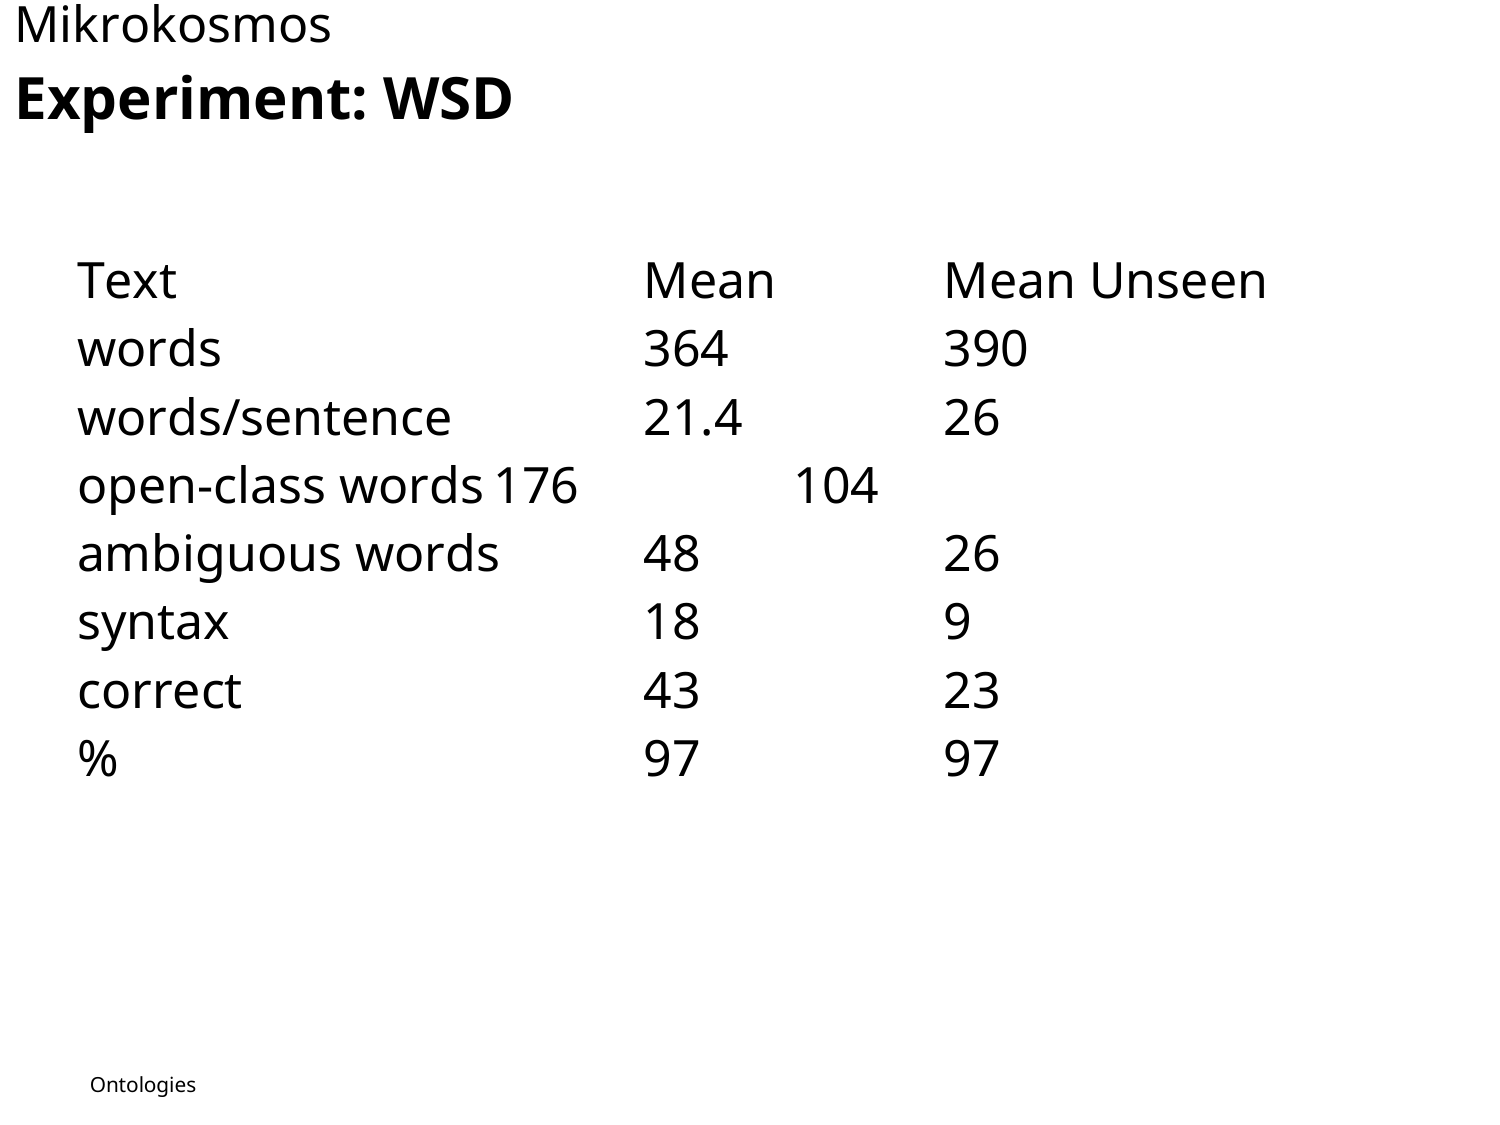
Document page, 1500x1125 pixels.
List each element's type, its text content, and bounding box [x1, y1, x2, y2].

title Mikrokosmos Experiment: WSD [0, 0, 1500, 136]
list Text Mean Mean Unseen words 364 390 words/sentence 21.4 26 open-class words 176 104 ambiguous words 48 26 syntax 18 9 correct 43 23 % 97 97 [62, 237, 1475, 1013]
